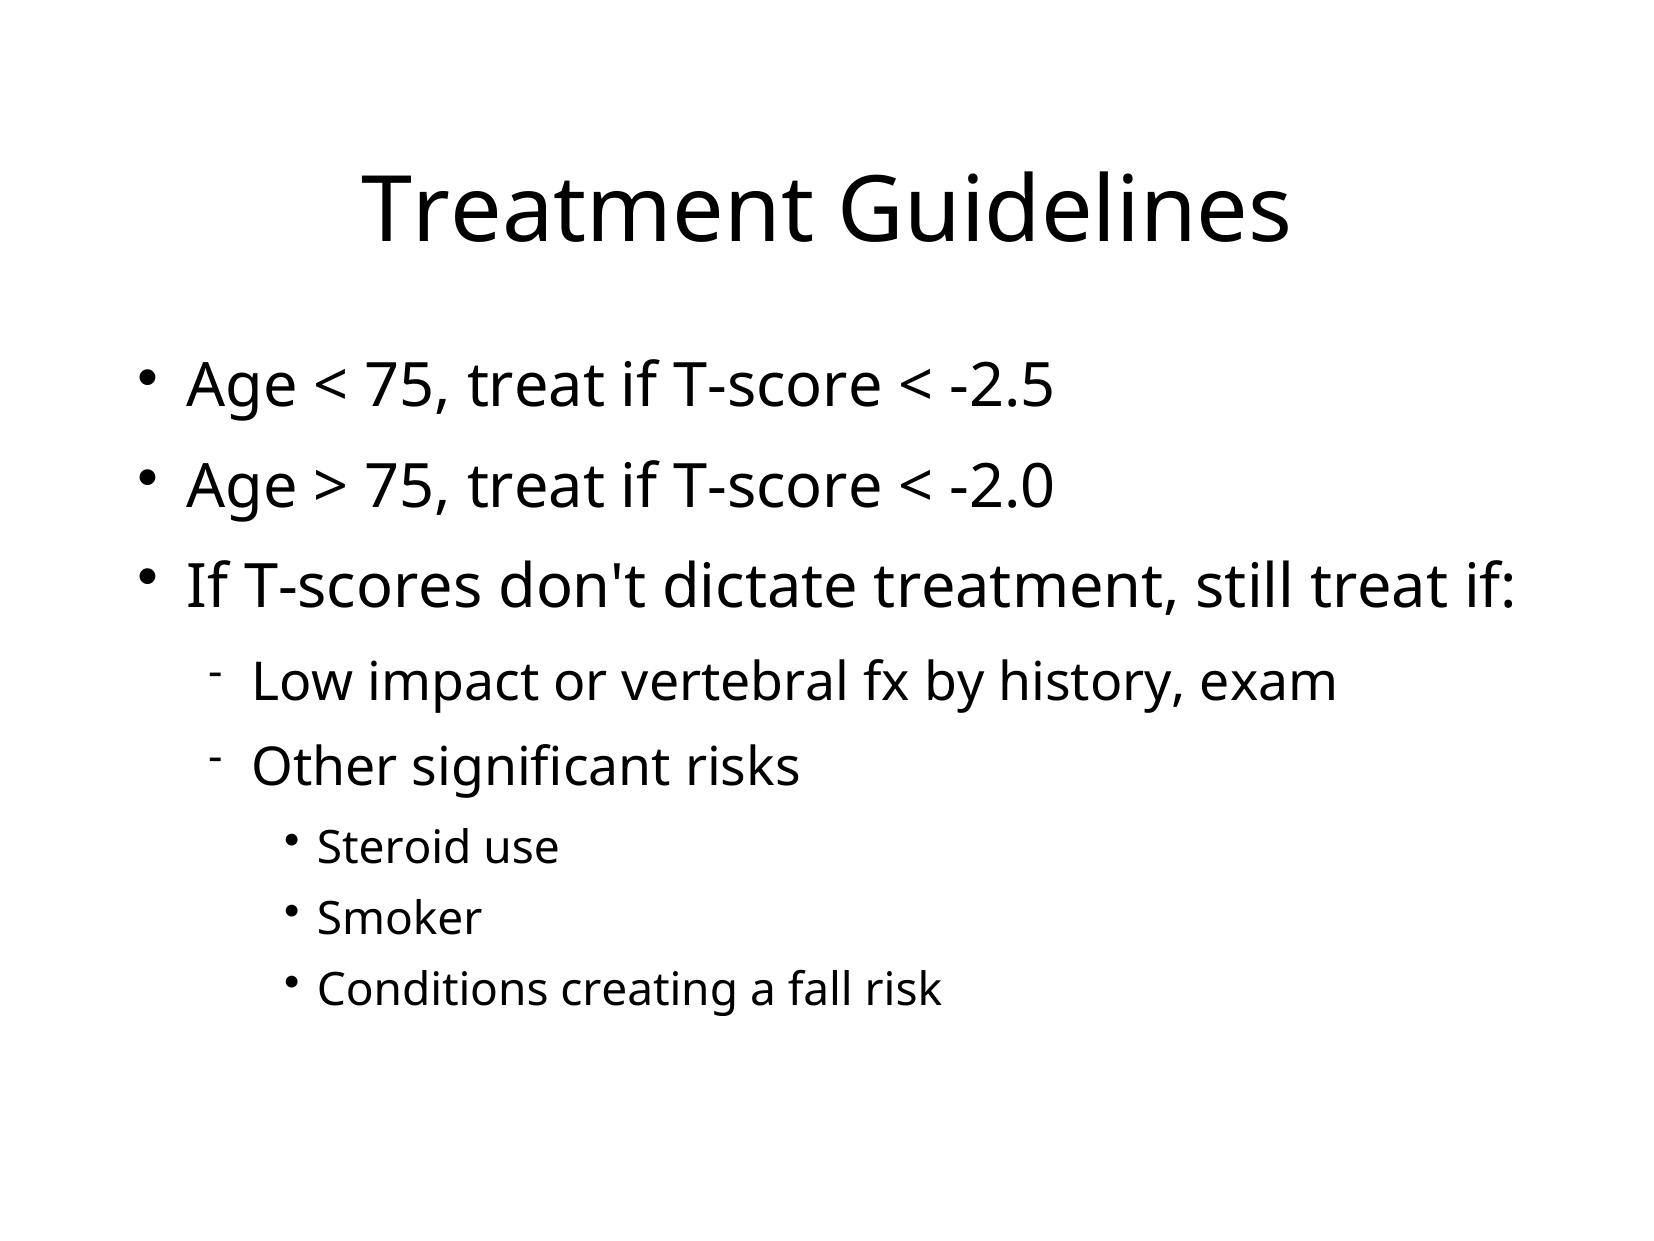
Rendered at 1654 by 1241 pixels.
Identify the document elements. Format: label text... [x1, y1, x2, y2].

title Treatment Guidelines [121, 155, 1534, 258]
list Age < 75, treat if T-score < -2.5 Age > 75, treat if T-score < -2.0 If T-scores don't dictate treatment, still treat if: Low impact or vertebral fx by history, exam Other significant risks Steroid use Smoker Conditions creating a fall risk [121, 344, 1534, 1078]
